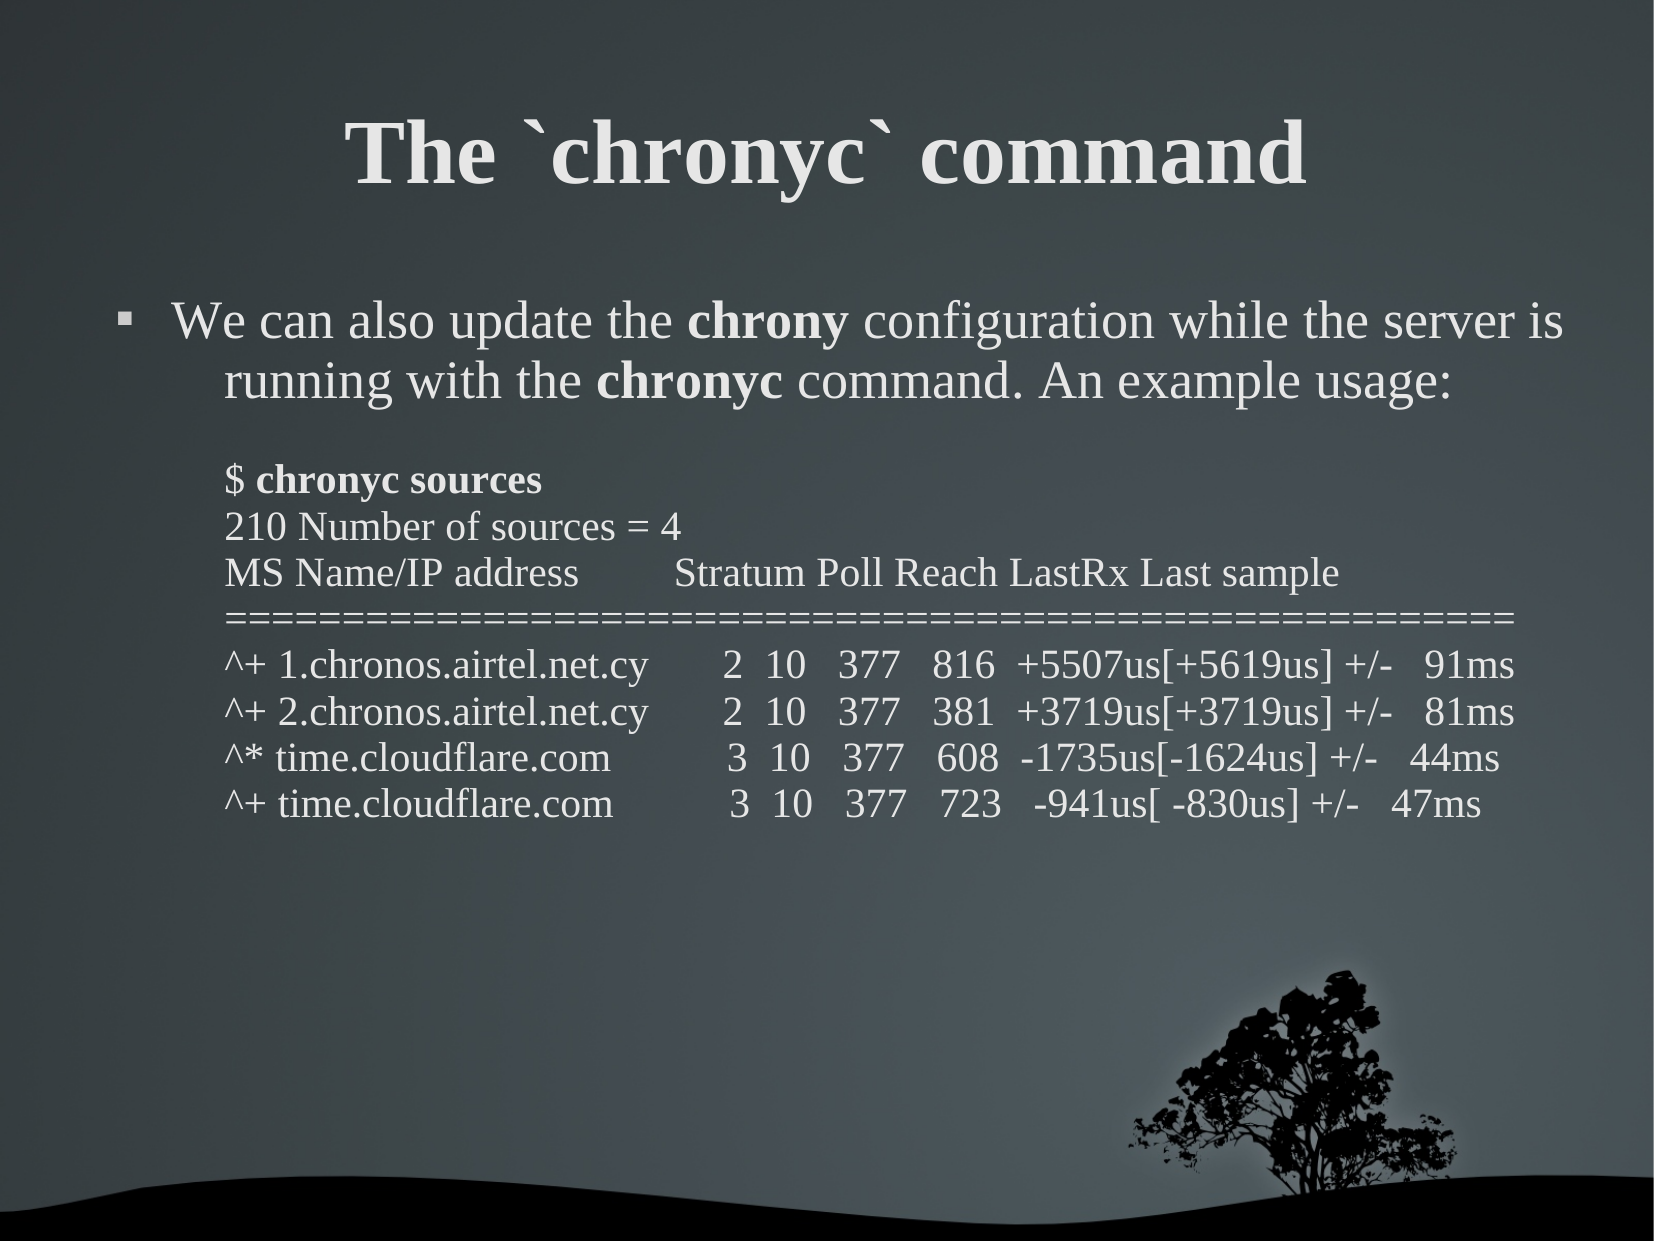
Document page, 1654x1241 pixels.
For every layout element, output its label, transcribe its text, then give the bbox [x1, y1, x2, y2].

title The `chronyc` command [82, 49, 1571, 257]
list We can also update the chrony configuration while the server is running with the chronyc command. An example usage: $ chronyc sources 210 Number of sources = 4 MS Name/IP address Stratum Poll Reach LastRx Last sample ======================================================= ^+ 1.chronos.airtel.net.cy 2 10 377 816 +5507us[+5619us] +/- 91ms ^+ 2.chronos.airtel.net.cy 2 10 377 381 +3719us[+3719us] +/- 81ms ^* time.cloudflare.com 3 10 377 608 -1735us[-1624us] +/- 44ms ^+ time.cloudflare.com 3 10 377 723 -941us[ -830us] +/- 47ms [82, 290, 1571, 1109]
picture [0, 0, 1654, 1241]
